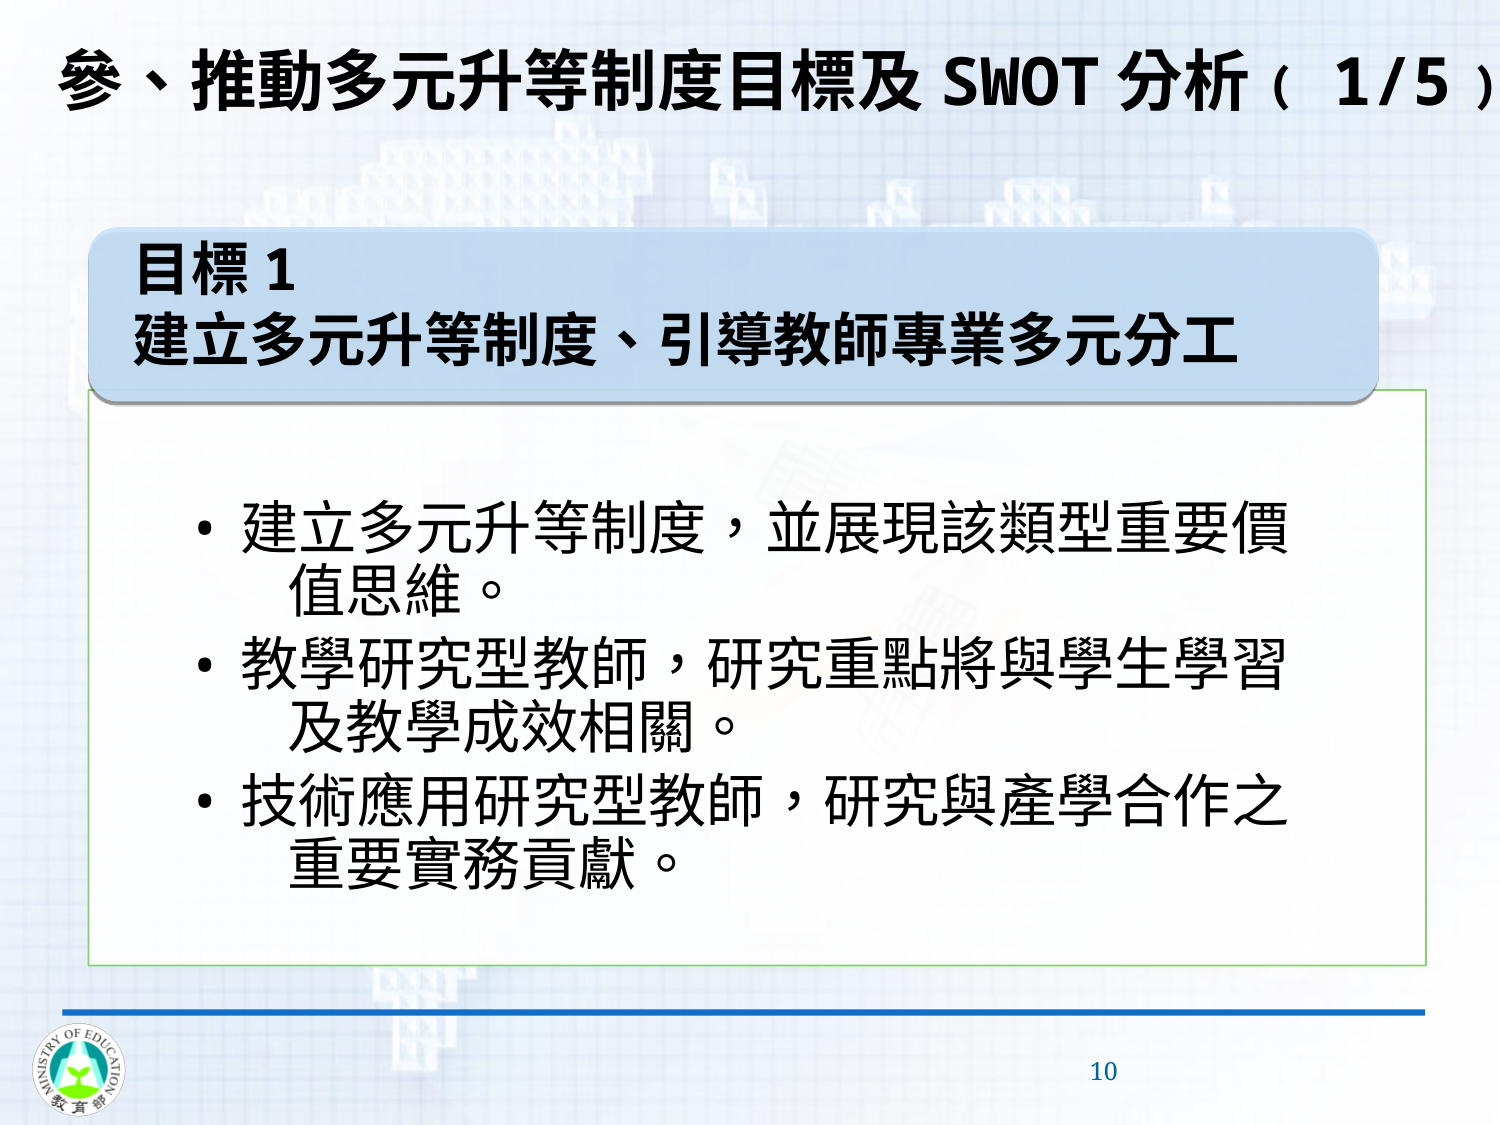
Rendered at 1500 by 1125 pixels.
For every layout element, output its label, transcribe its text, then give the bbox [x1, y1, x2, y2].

text_box 目標1 建立多元升等制度、引導教師專業多元分工 [88, 227, 1379, 402]
text_box 建立多元升等制度，並展現該類型重要價值思維。 教學研究型教師，研究重點將與學生學習及教學成效相關。 技術應用研究型教師，研究與產學合作之重要實務貢獻。 [88, 389, 1426, 966]
text_box [1074, 1042, 1426, 1103]
text_box 參、推動多元升等制度目標及SWOT分析﹙1/5﹚ [41, 31, 1453, 127]
